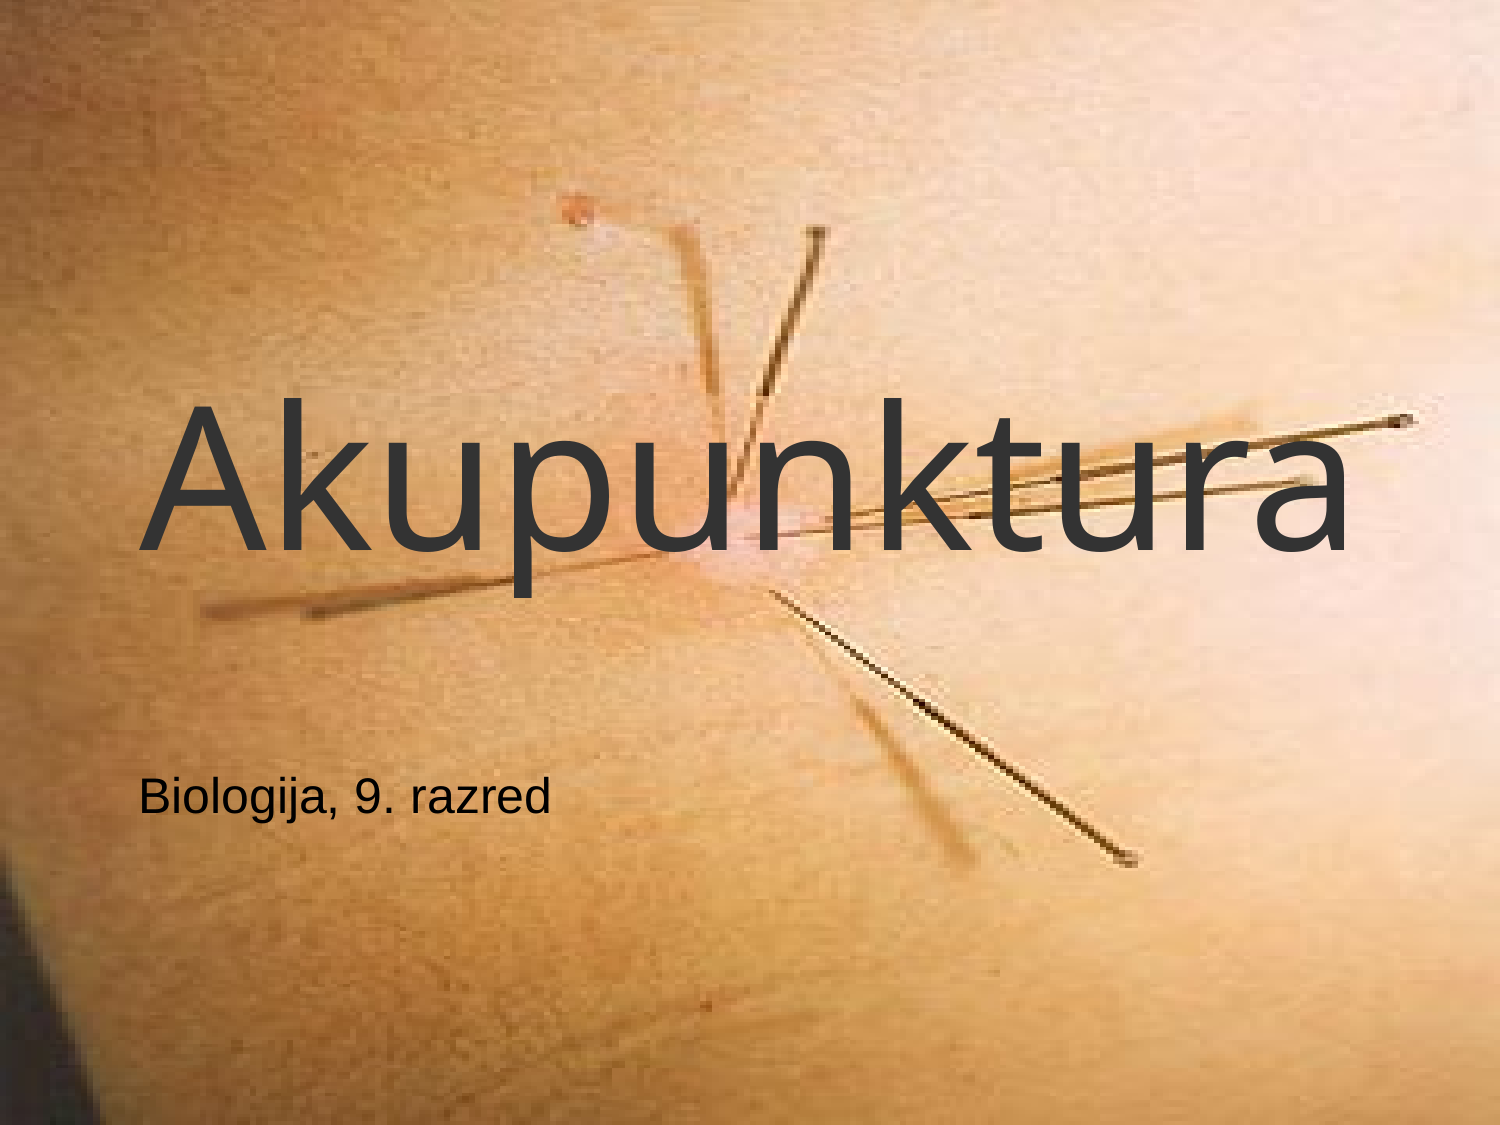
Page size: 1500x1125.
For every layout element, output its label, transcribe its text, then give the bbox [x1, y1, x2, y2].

subtitle Biologija, 9. razred [123, 586, 1376, 1024]
title Akupunktura [112, 222, 1388, 719]
picture [0, 0, 1500, 1125]
